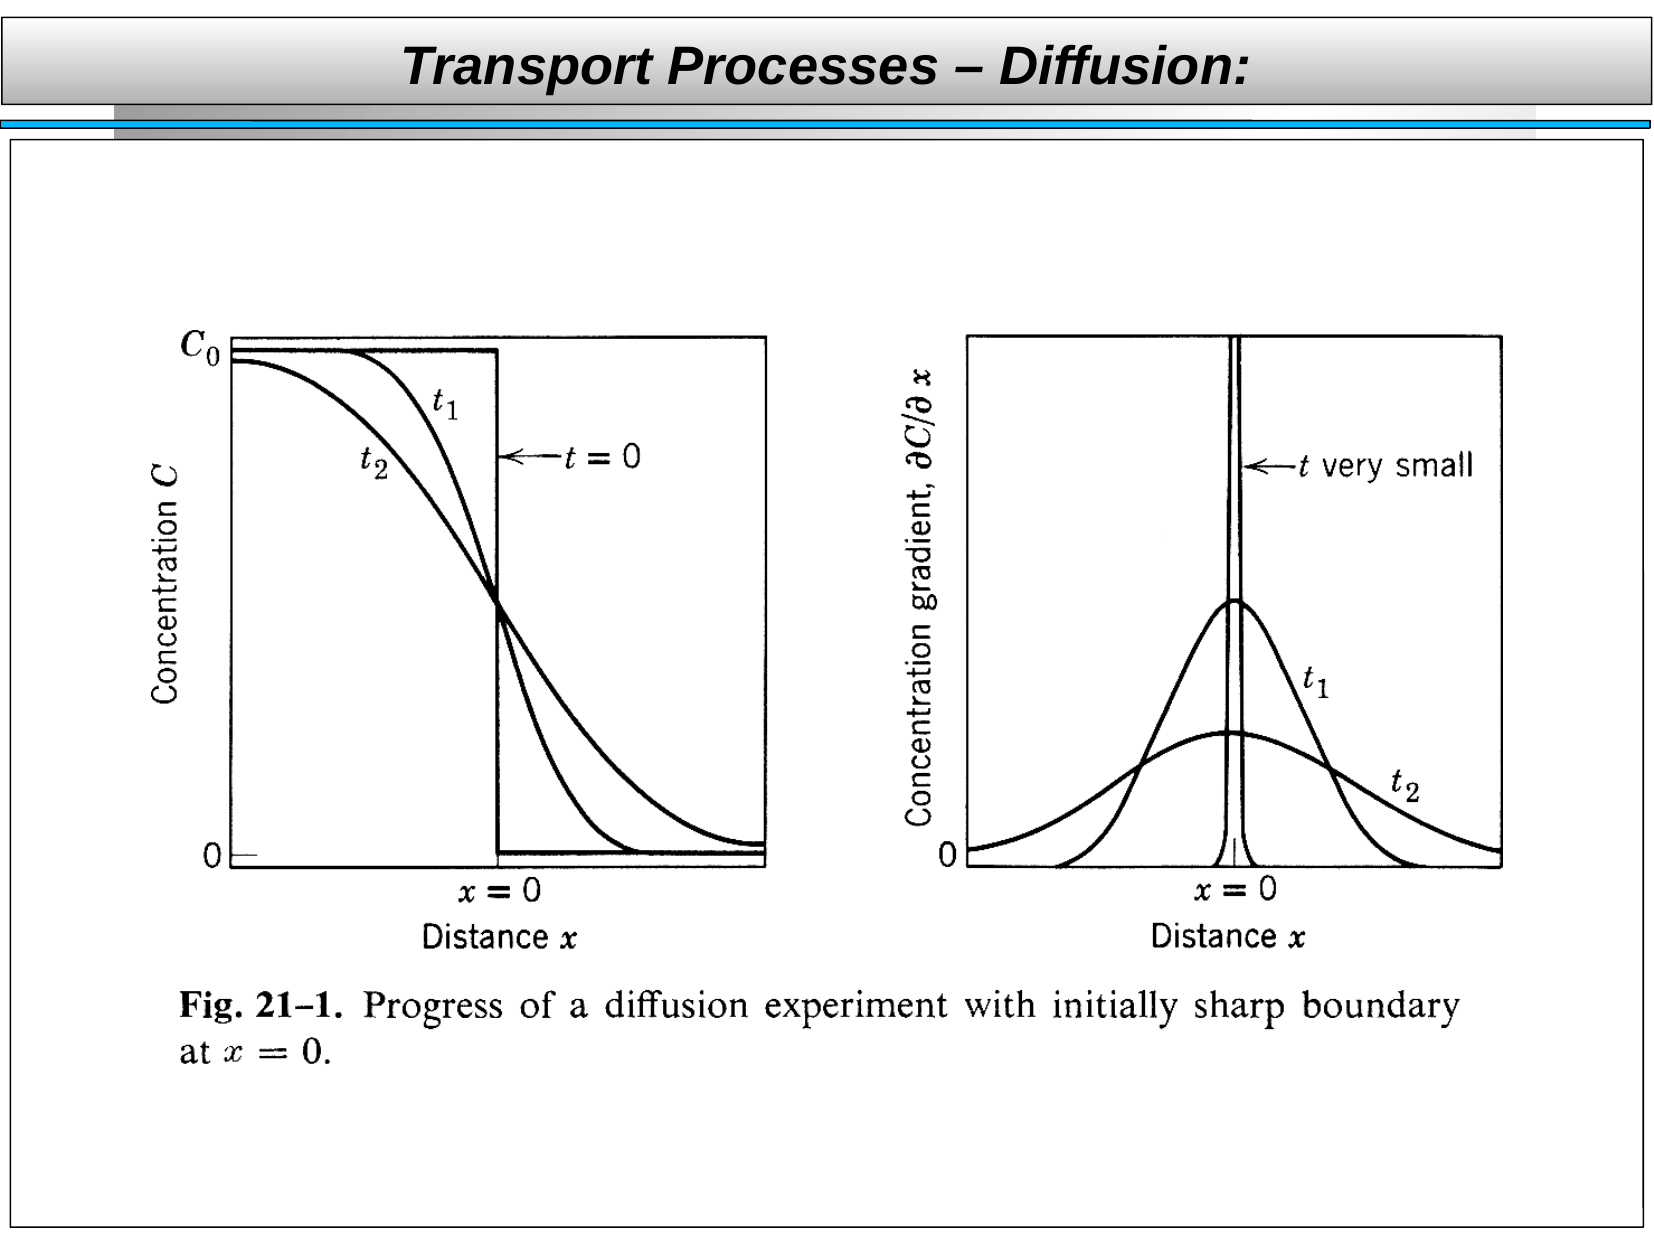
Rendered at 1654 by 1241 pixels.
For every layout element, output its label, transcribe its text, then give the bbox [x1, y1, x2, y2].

picture [151, 330, 1503, 1065]
text_box [10, 139, 1644, 1228]
text_box Transport Processes – Diffusion: [1, 17, 1652, 105]
text_box [0, 120, 1651, 129]
